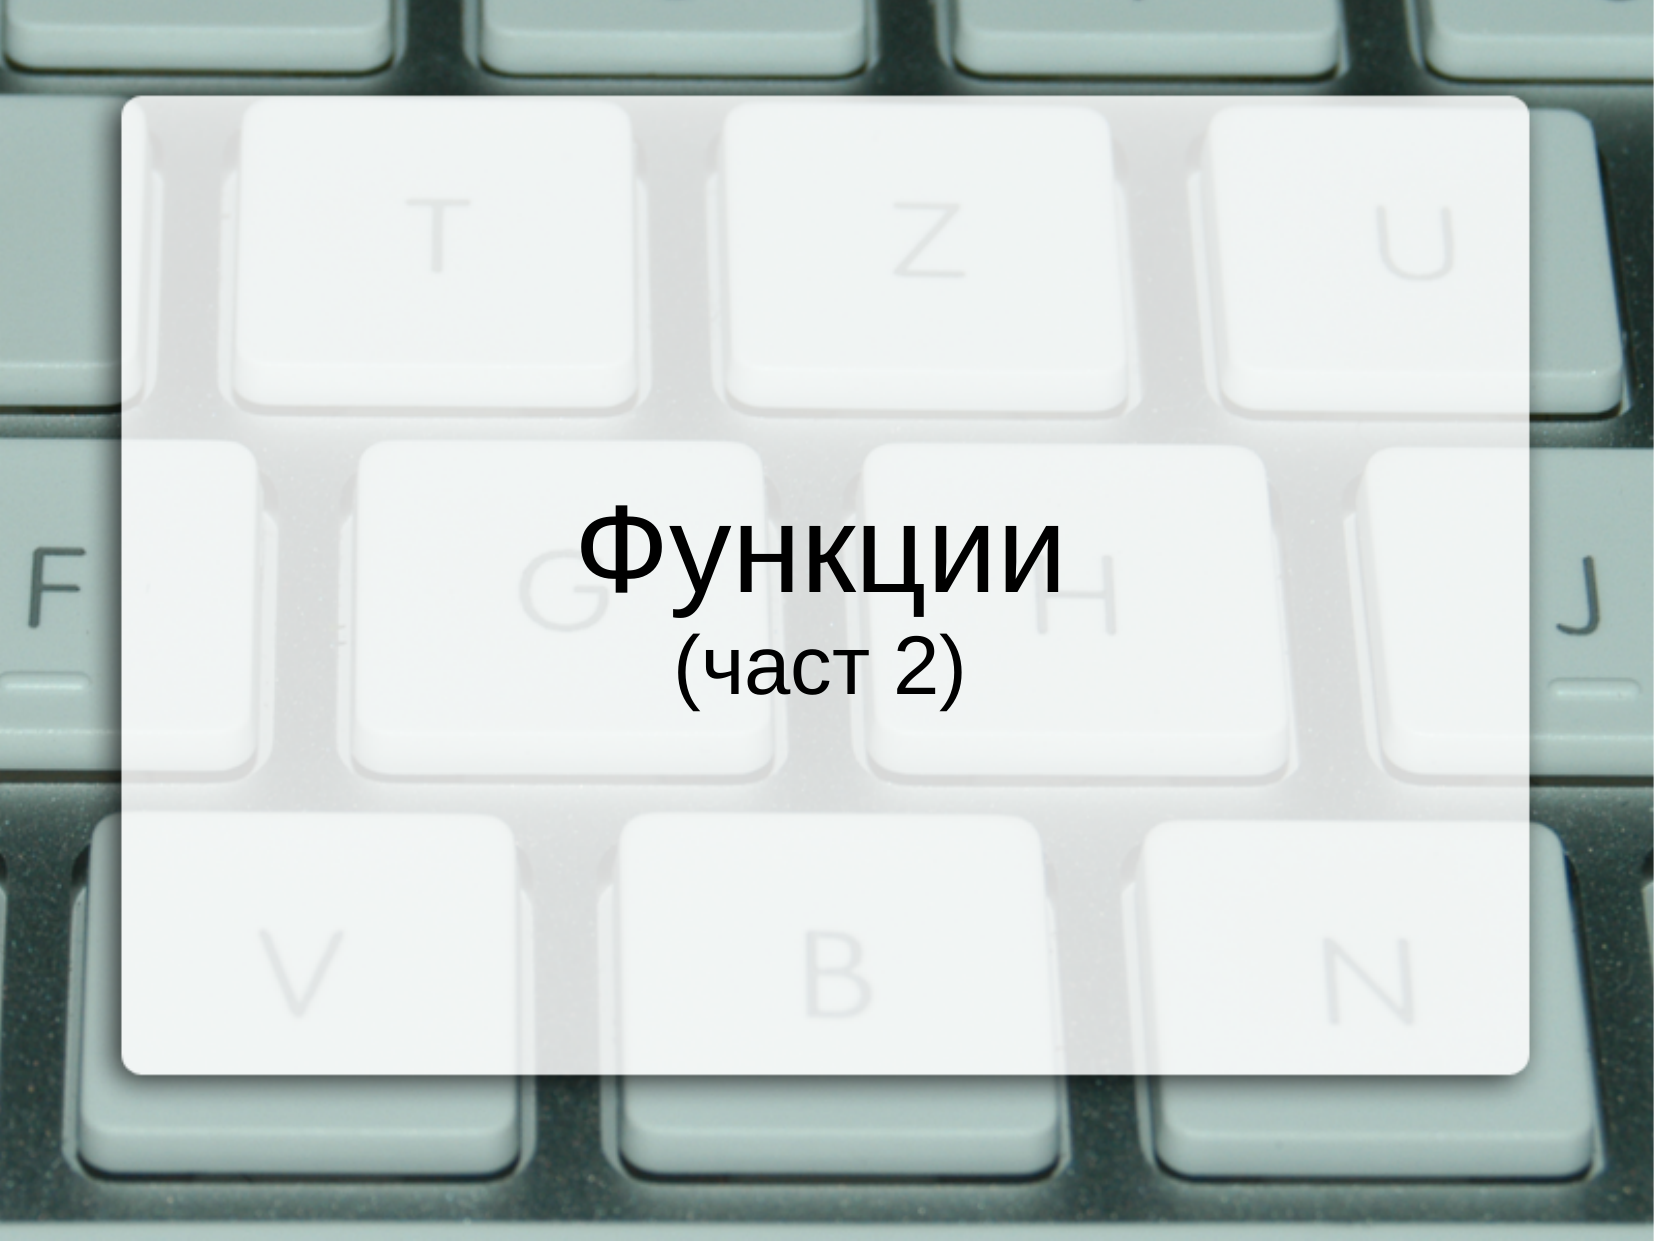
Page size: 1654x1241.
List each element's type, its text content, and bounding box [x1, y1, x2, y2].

subtitle Функции (част 2) [135, 117, 1506, 1074]
picture [0, 0, 1654, 1241]
